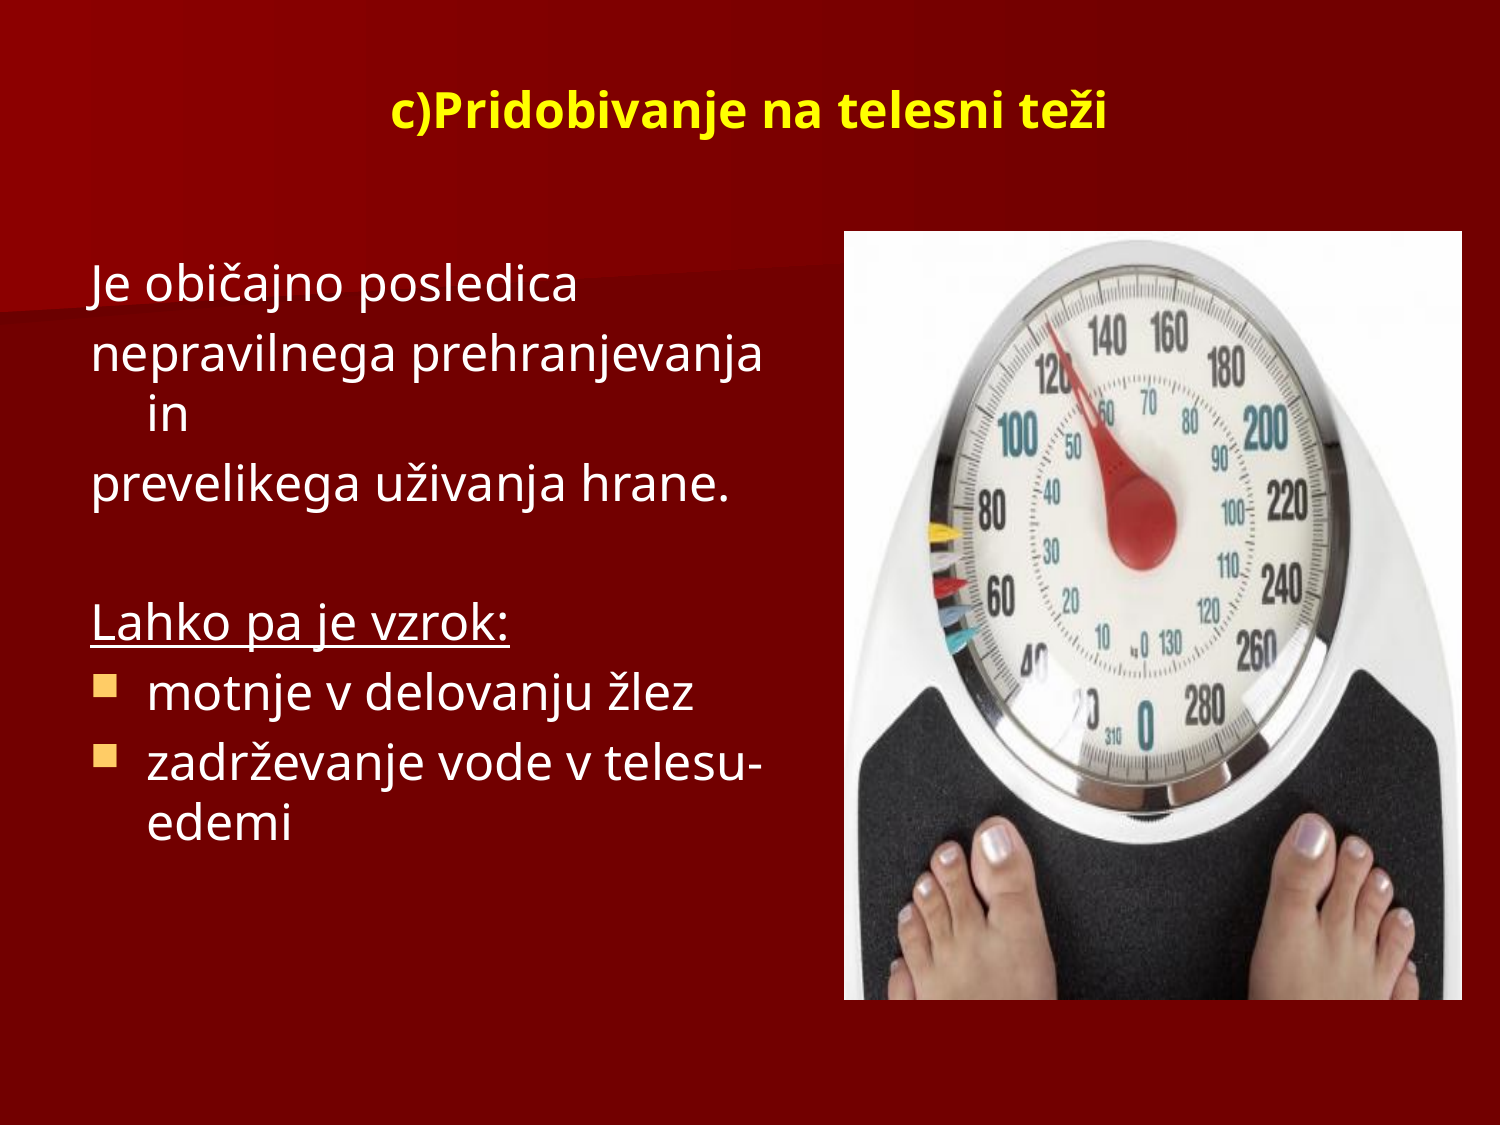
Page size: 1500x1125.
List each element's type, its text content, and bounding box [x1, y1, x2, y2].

title c)Pridobivanje na telesni teži [75, 45, 1425, 233]
picture [844, 231, 1462, 1000]
list Je običajno posledica nepravilnega prehranjevanja in prevelikega uživanja hrane. Lahko pa je vzrok: motnje v delovanju žlez zadrževanje vode v telesu-edemi [75, 243, 798, 1000]
